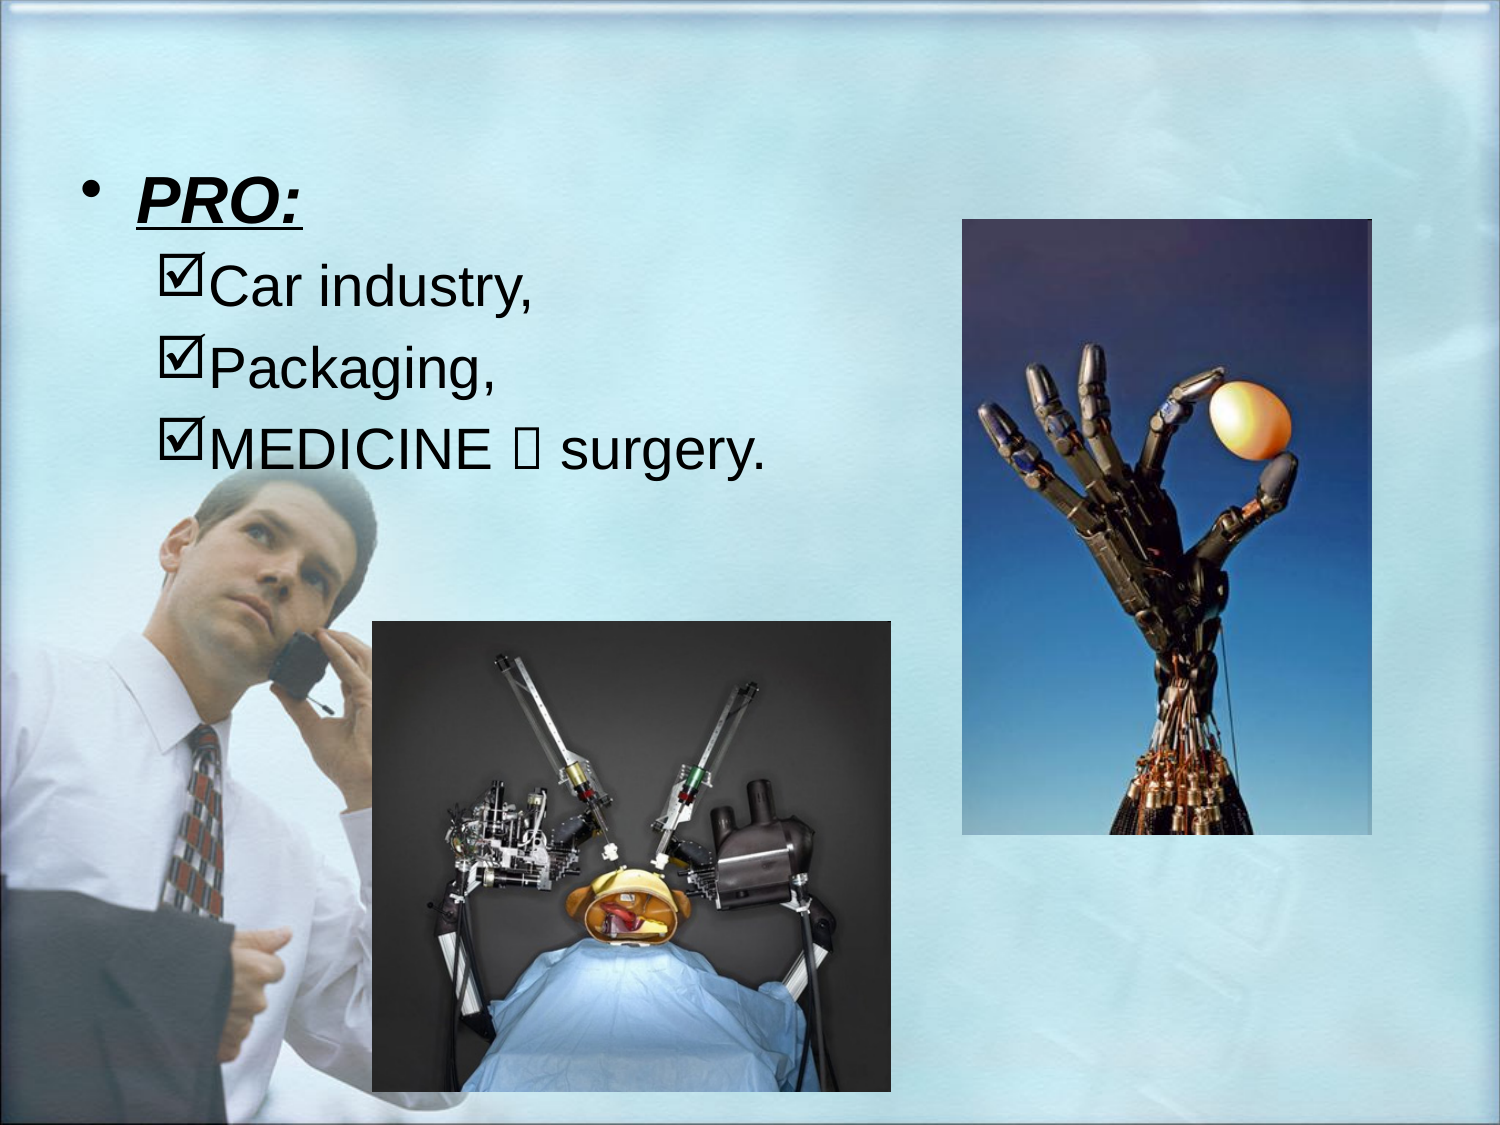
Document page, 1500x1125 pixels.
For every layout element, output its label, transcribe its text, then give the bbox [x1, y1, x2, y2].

list PRO: Car industry, Packaging, MEDICINE  surgery. [64, 148, 1459, 1010]
picture [0, 0, 1500, 1125]
